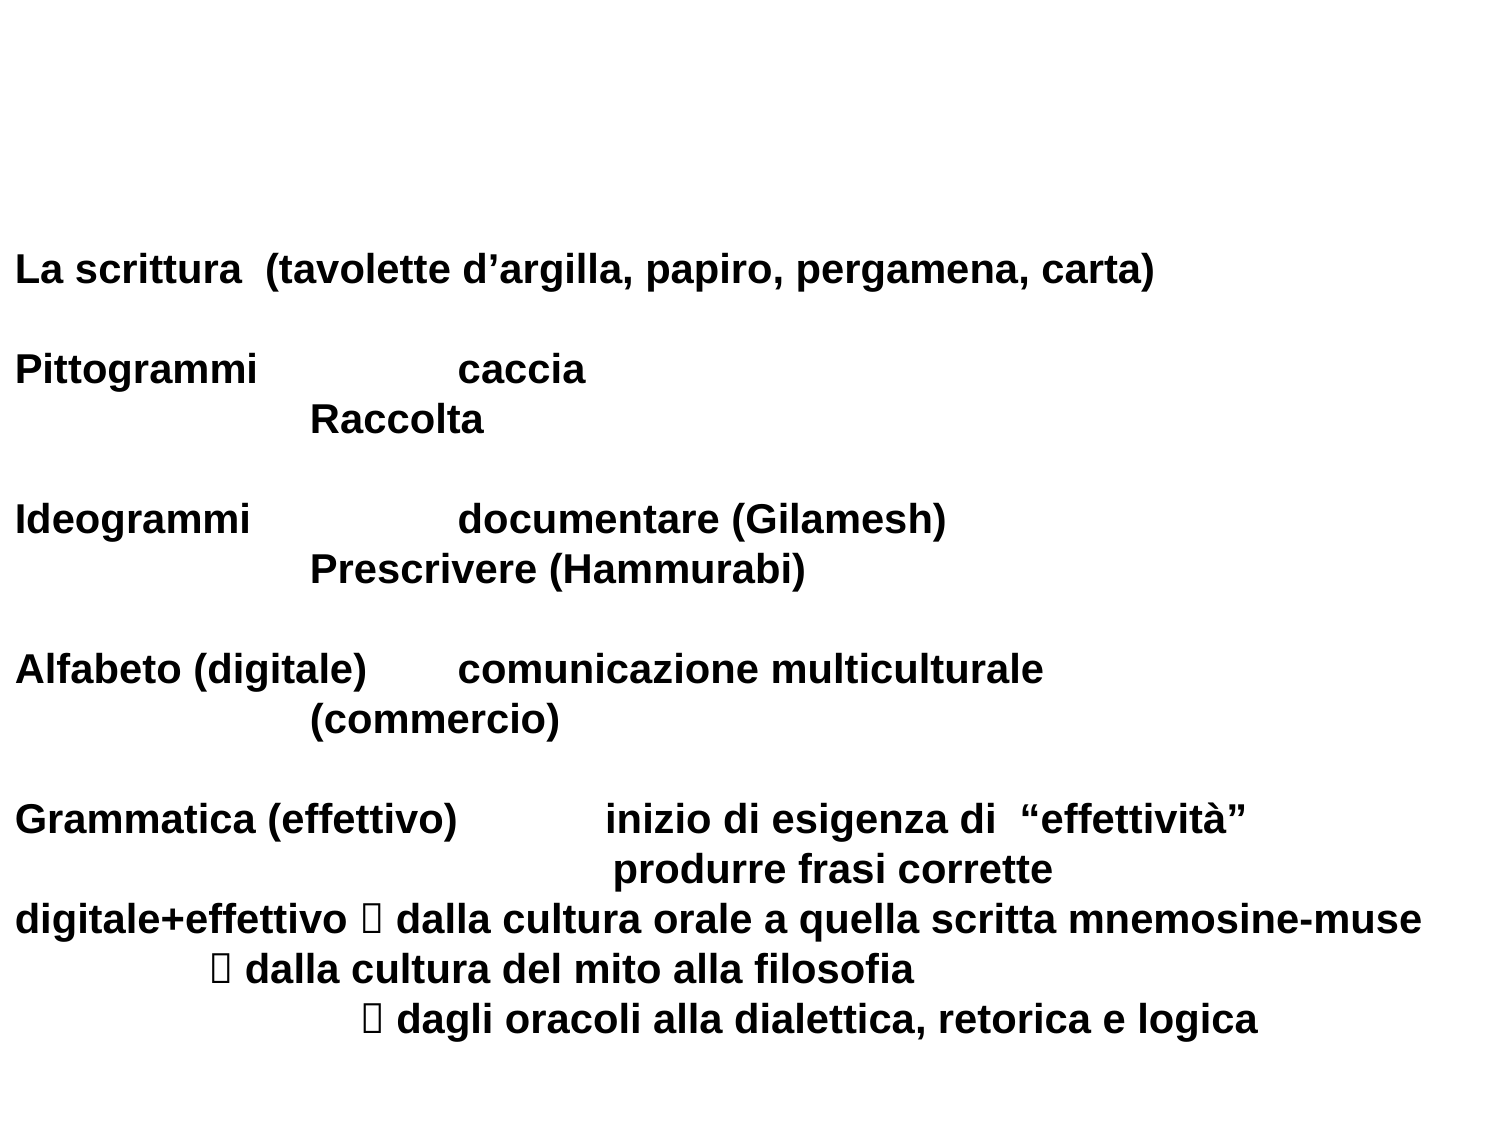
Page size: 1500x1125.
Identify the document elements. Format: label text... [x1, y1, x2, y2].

text_box La scrittura (tavolette d’argilla, papiro, pergamena, carta) Pittogrammi caccia Raccolta Ideogrammi documentare (Gilamesh) Prescrivere (Hammurabi) Alfabeto (digitale) comunicazione multiculturale (commercio) Grammatica (effettivo) inizio di esigenza di “effettività” produrre frasi corrette digitale+effettivo  dalla cultura orale a quella scritta mnemosine-muse  dalla cultura del mito alla filosofia  dagli oracoli alla dialettica, retorica e logica [0, 9, 1500, 1050]
